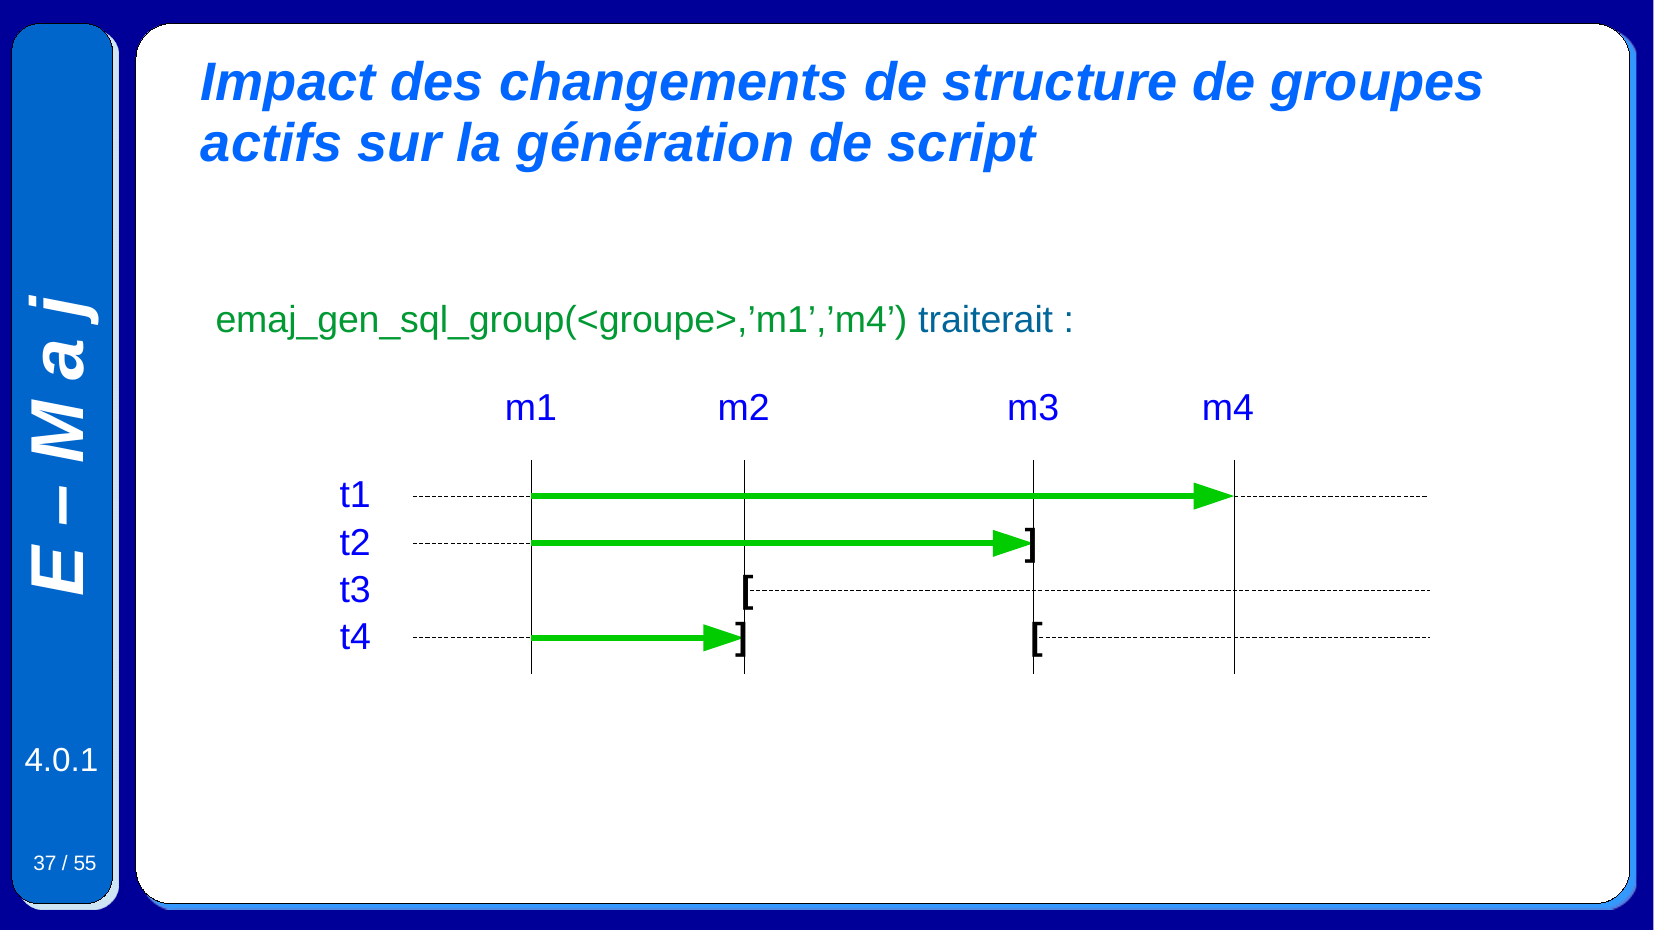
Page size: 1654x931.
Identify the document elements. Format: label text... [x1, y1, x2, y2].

text_box t2 [324, 513, 386, 561]
text_box m2 [702, 379, 785, 436]
text_box m1 [490, 379, 572, 436]
text_box ] [1009, 513, 1053, 571]
text_box emaj_gen_sql_group(<groupe>,’m1’,’m4’) traiterait : [200, 291, 1090, 349]
text_box [ [1015, 608, 1058, 666]
text_box t4 [324, 608, 386, 666]
text_box t3 [324, 561, 386, 608]
text_box ] [720, 608, 763, 666]
text_box t1 [324, 466, 386, 513]
text_box [ [726, 561, 769, 618]
text_box m4 [1187, 379, 1269, 436]
title Impact des changements de structure de groupes actifs sur la génération de script [200, 34, 1575, 191]
text_box m3 [992, 379, 1074, 436]
